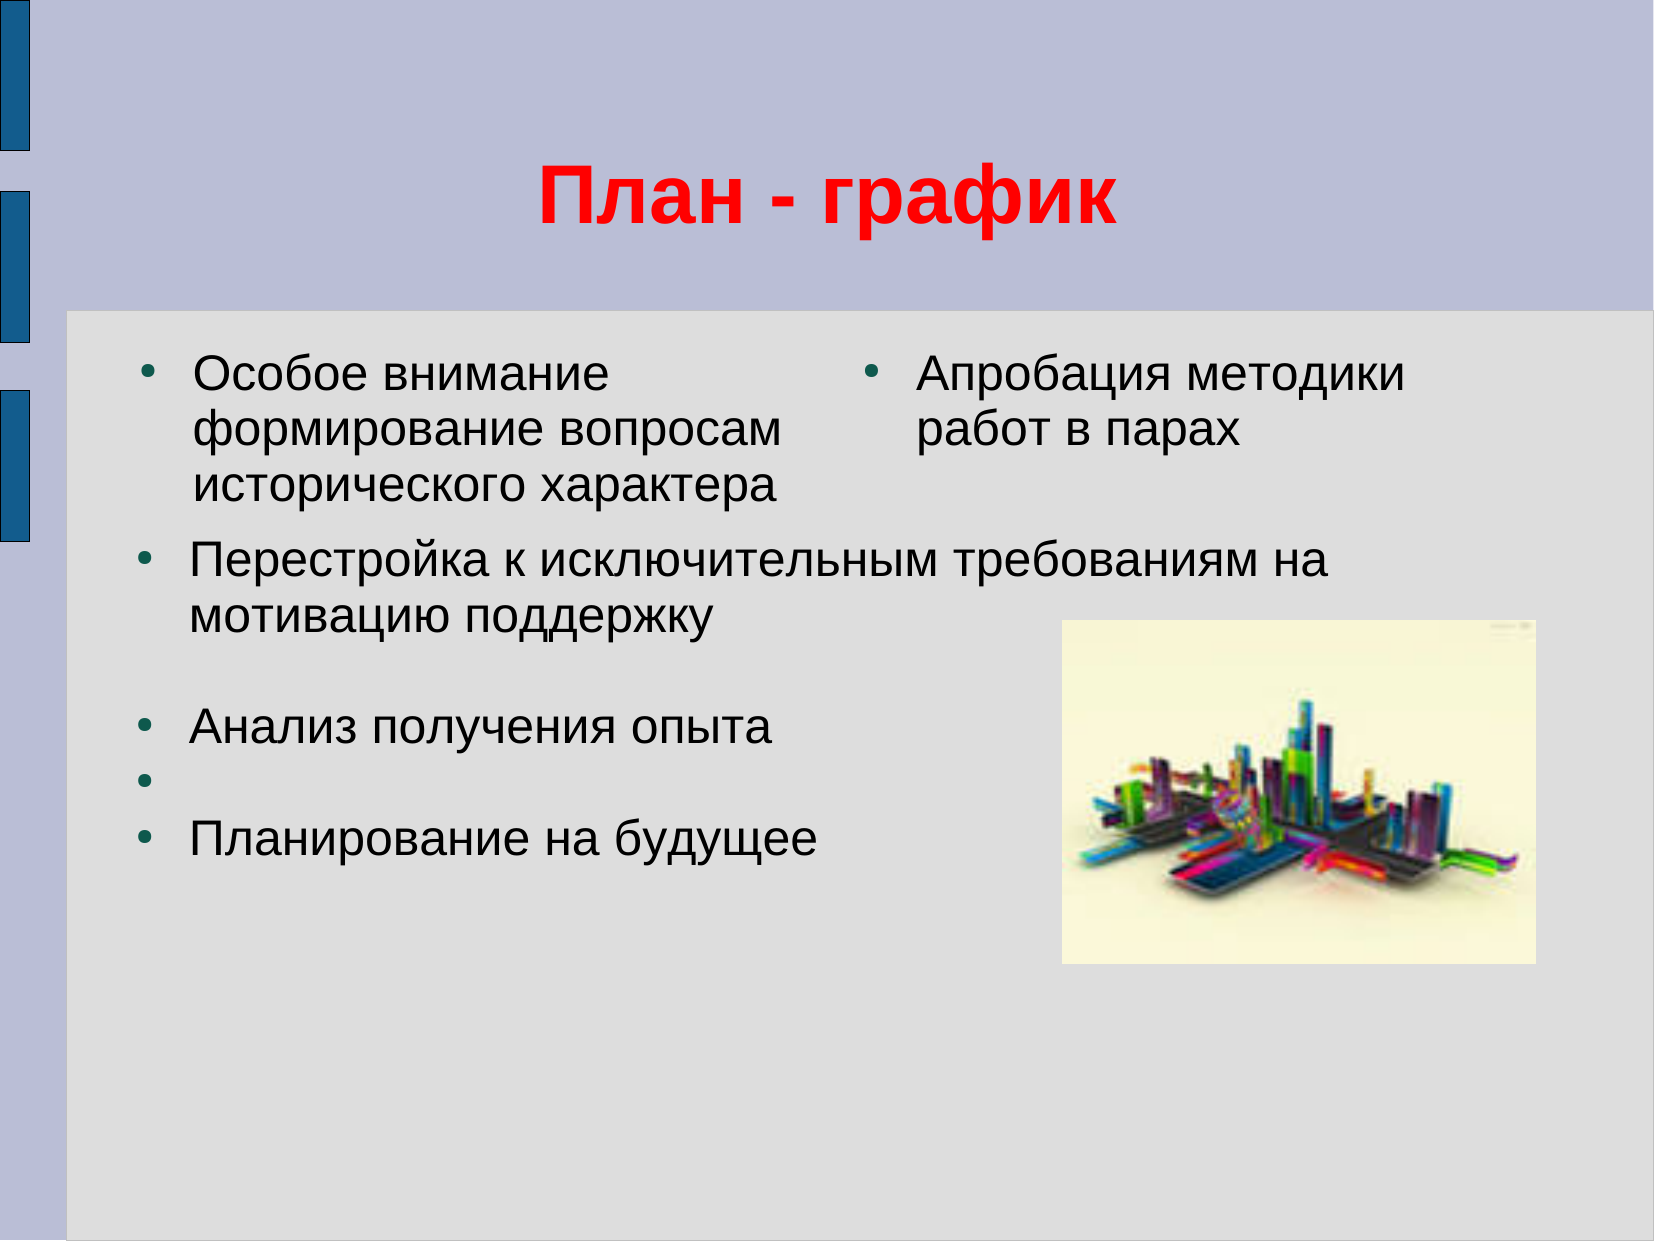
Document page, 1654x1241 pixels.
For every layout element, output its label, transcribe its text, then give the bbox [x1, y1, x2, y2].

title План - график [121, 91, 1534, 299]
list Особое внимание формирование вопросам исторического характера [121, 344, 811, 531]
picture [1062, 620, 1536, 964]
list Апробация методики работ в парах [845, 344, 1535, 620]
list Перестройка к исключительным требованиям на мотивацию поддержку Анализ получения опыта Планирование на будущее [118, 531, 1531, 916]
